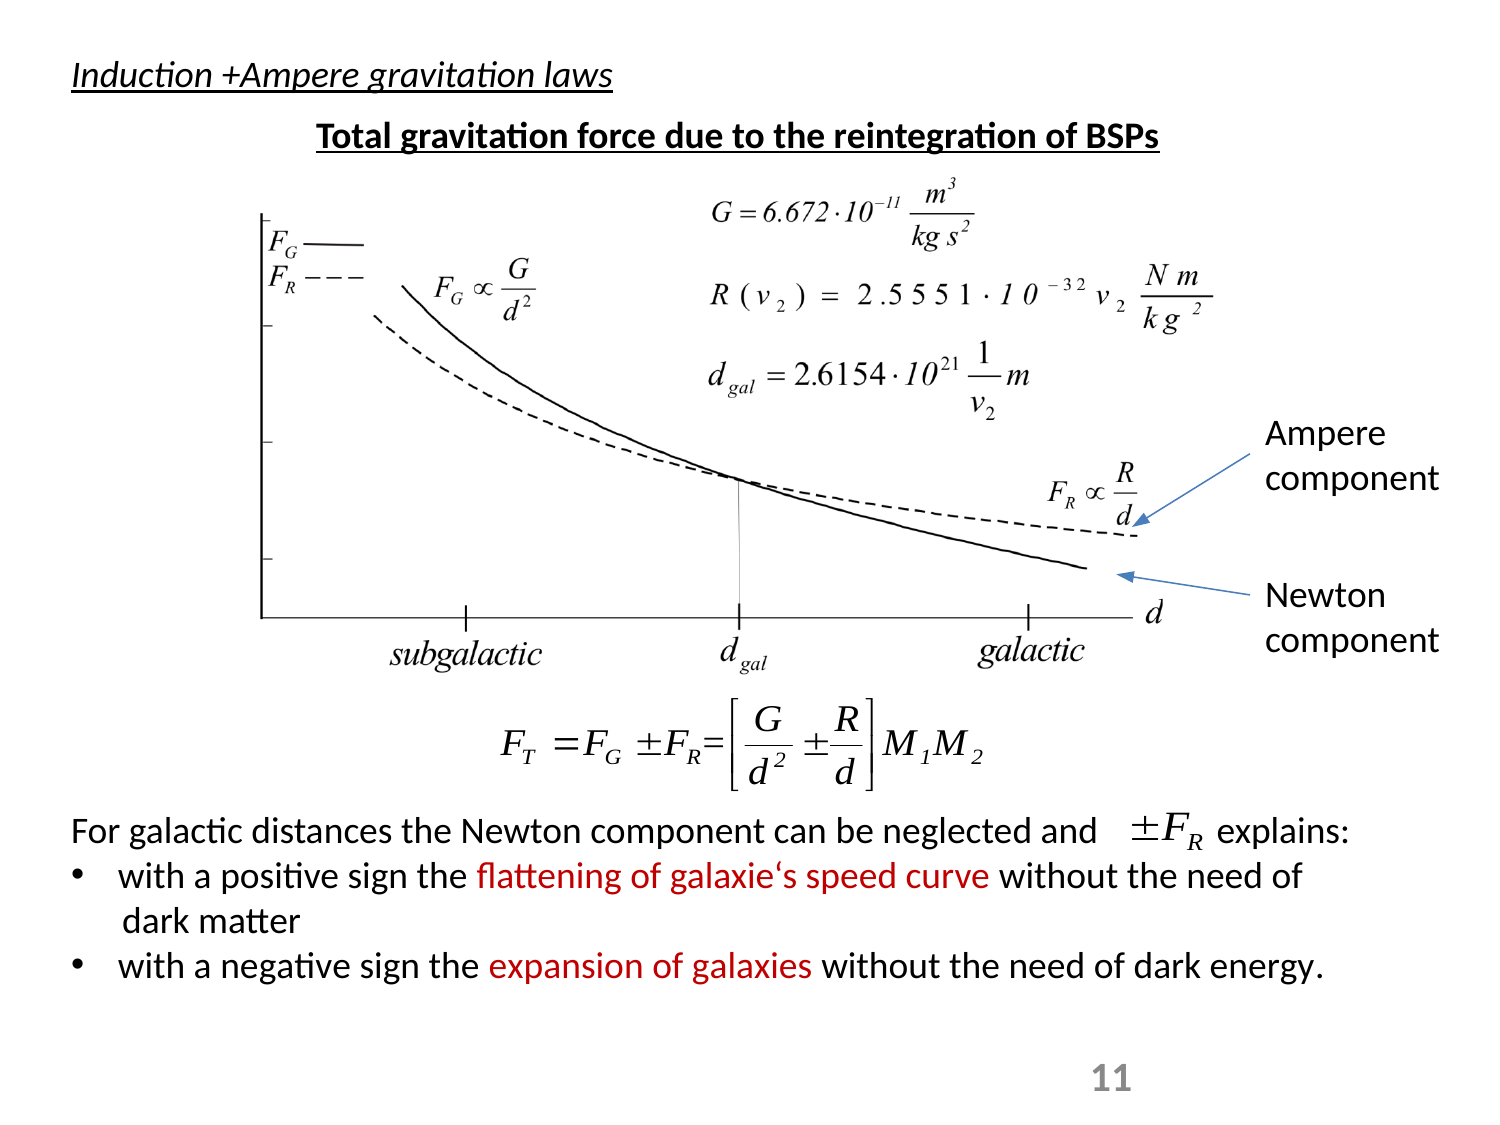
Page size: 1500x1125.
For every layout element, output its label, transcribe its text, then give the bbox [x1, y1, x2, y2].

text_box For galactic distances the Newton component can be neglected and explains: with a positive sign the flattening of galaxie‘s speed curve without the need of dark matter with a negative sign the expansion of galaxies without the need of dark energy. [56, 798, 1483, 996]
chart [1120, 798, 1211, 858]
picture [260, 38, 1223, 681]
chart [493, 692, 990, 798]
text_box [1074, 1042, 1426, 1103]
text_box Induction +Ampere gravitation laws [56, 43, 260, 103]
text_box Newton component [1250, 562, 1458, 669]
text_box Ampere component [1250, 400, 1458, 507]
